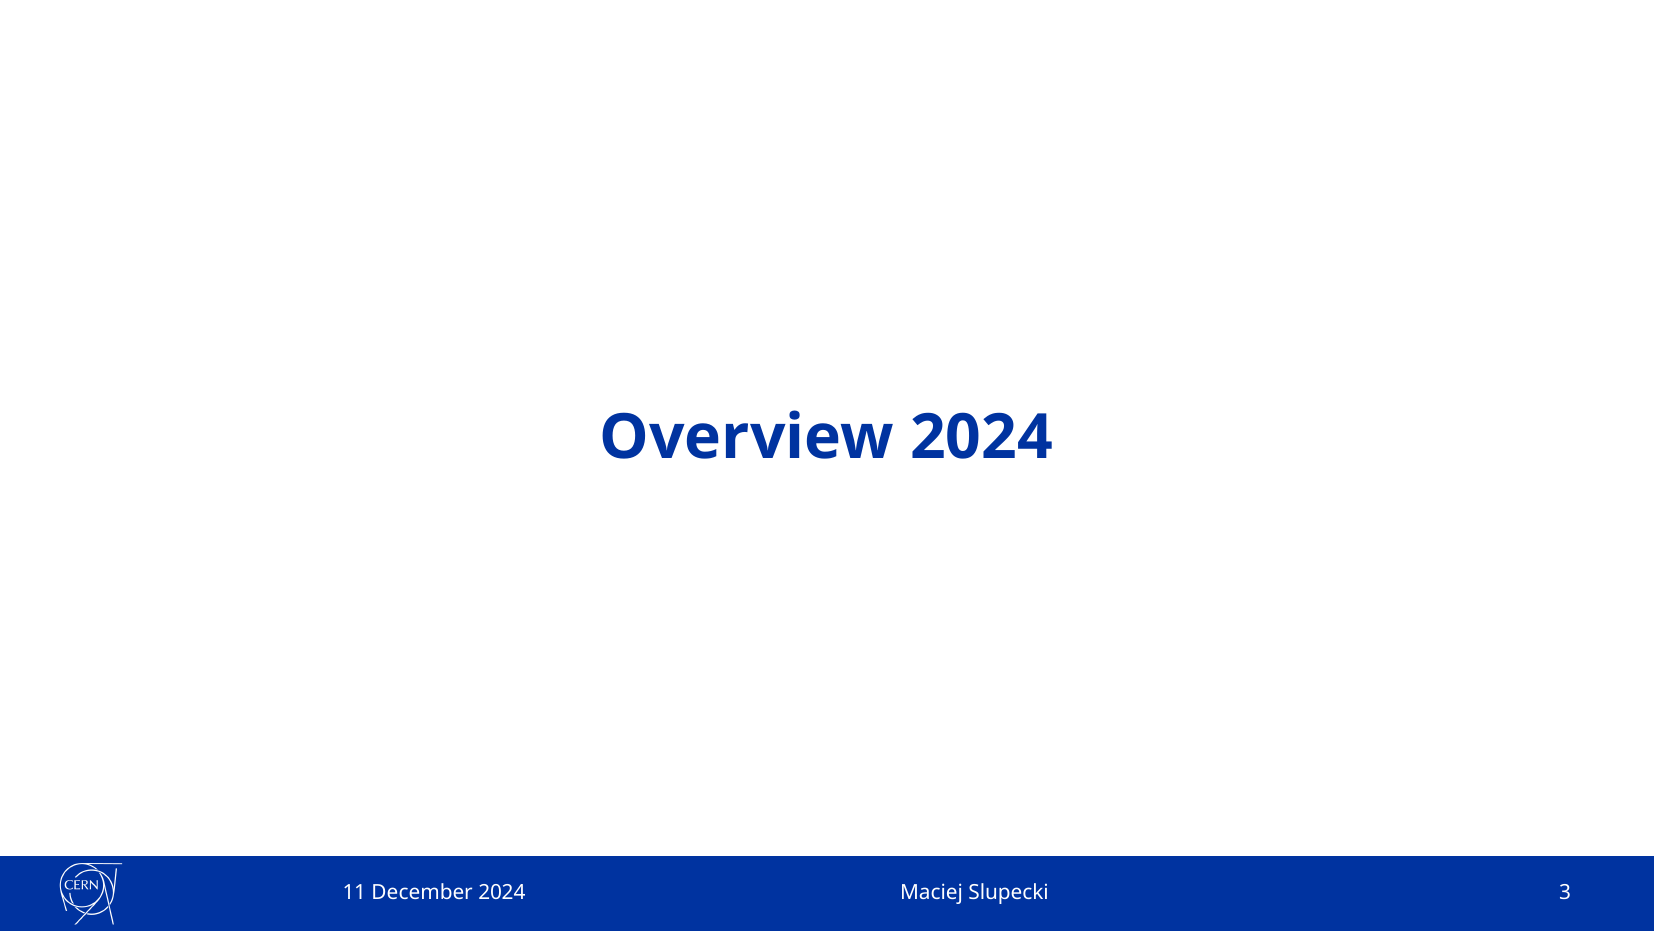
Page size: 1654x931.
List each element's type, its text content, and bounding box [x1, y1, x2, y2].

title Overview 2024 [82, 391, 1571, 547]
picture [56, 859, 127, 928]
